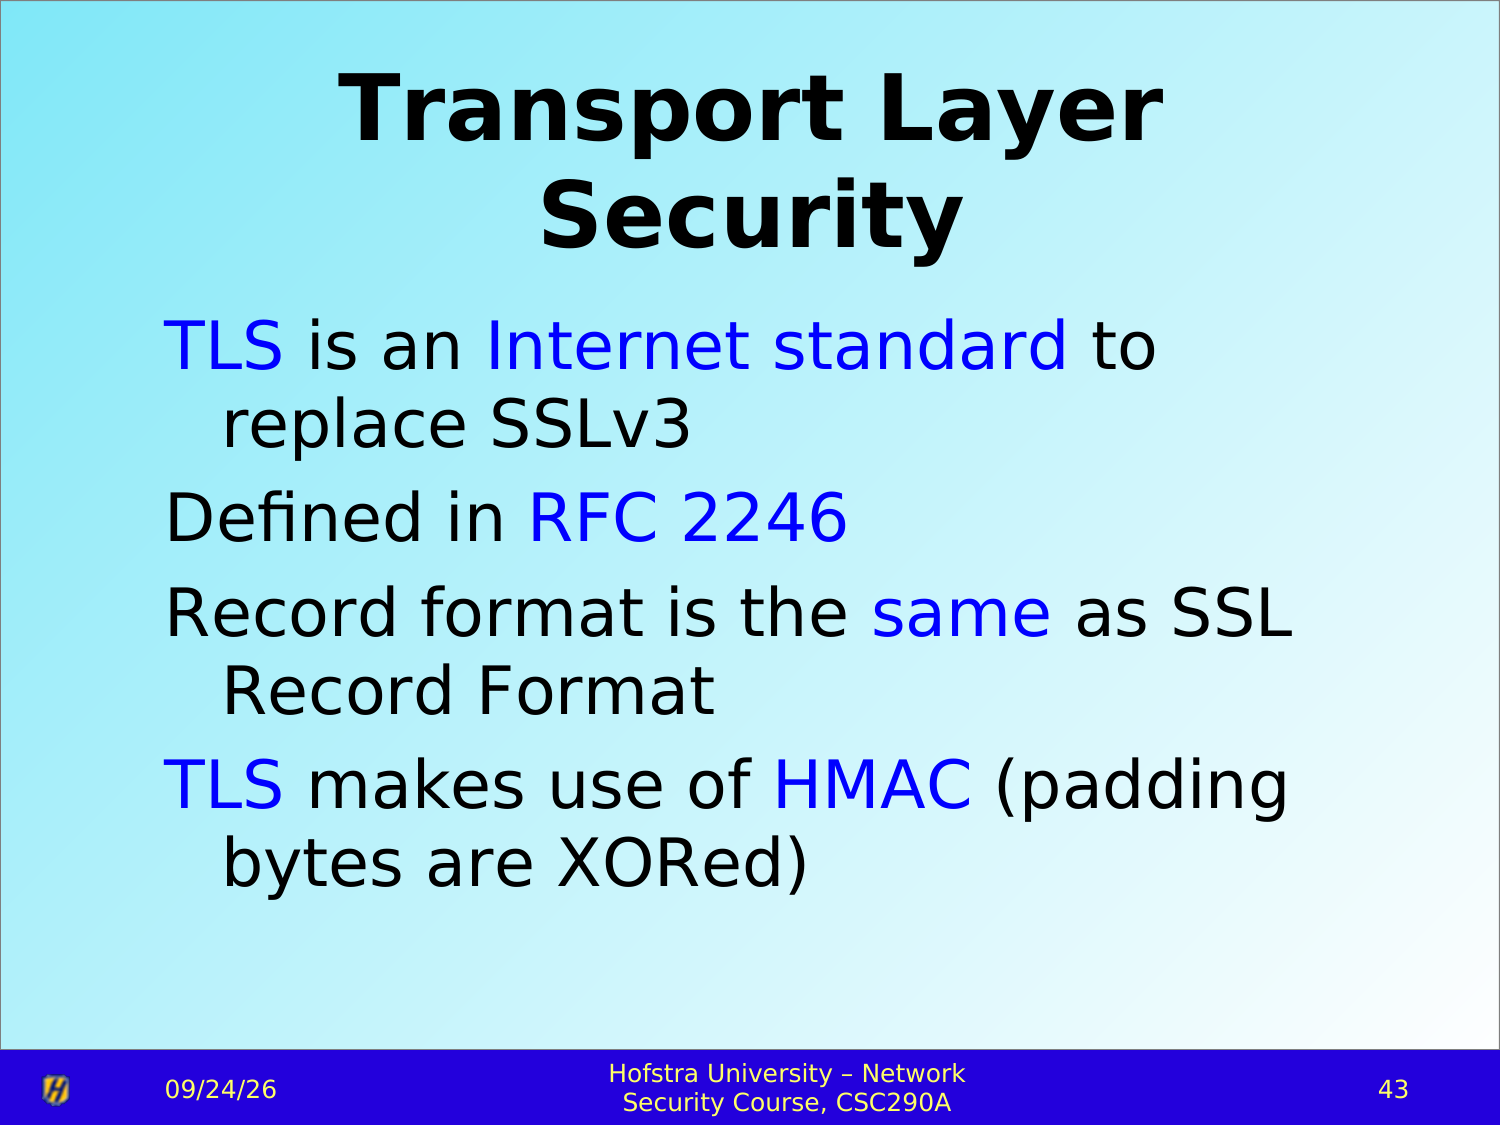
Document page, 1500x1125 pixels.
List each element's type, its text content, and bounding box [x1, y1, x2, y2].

title Transport Layer Security [112, 47, 1391, 277]
list TLS is an Internet standard to replace SSLv3 Defined in RFC 2246 Record format is the same as SSL Record Format TLS makes use of HMAC (padding bytes are XORed) [150, 299, 1426, 976]
picture [37, 1072, 76, 1110]
